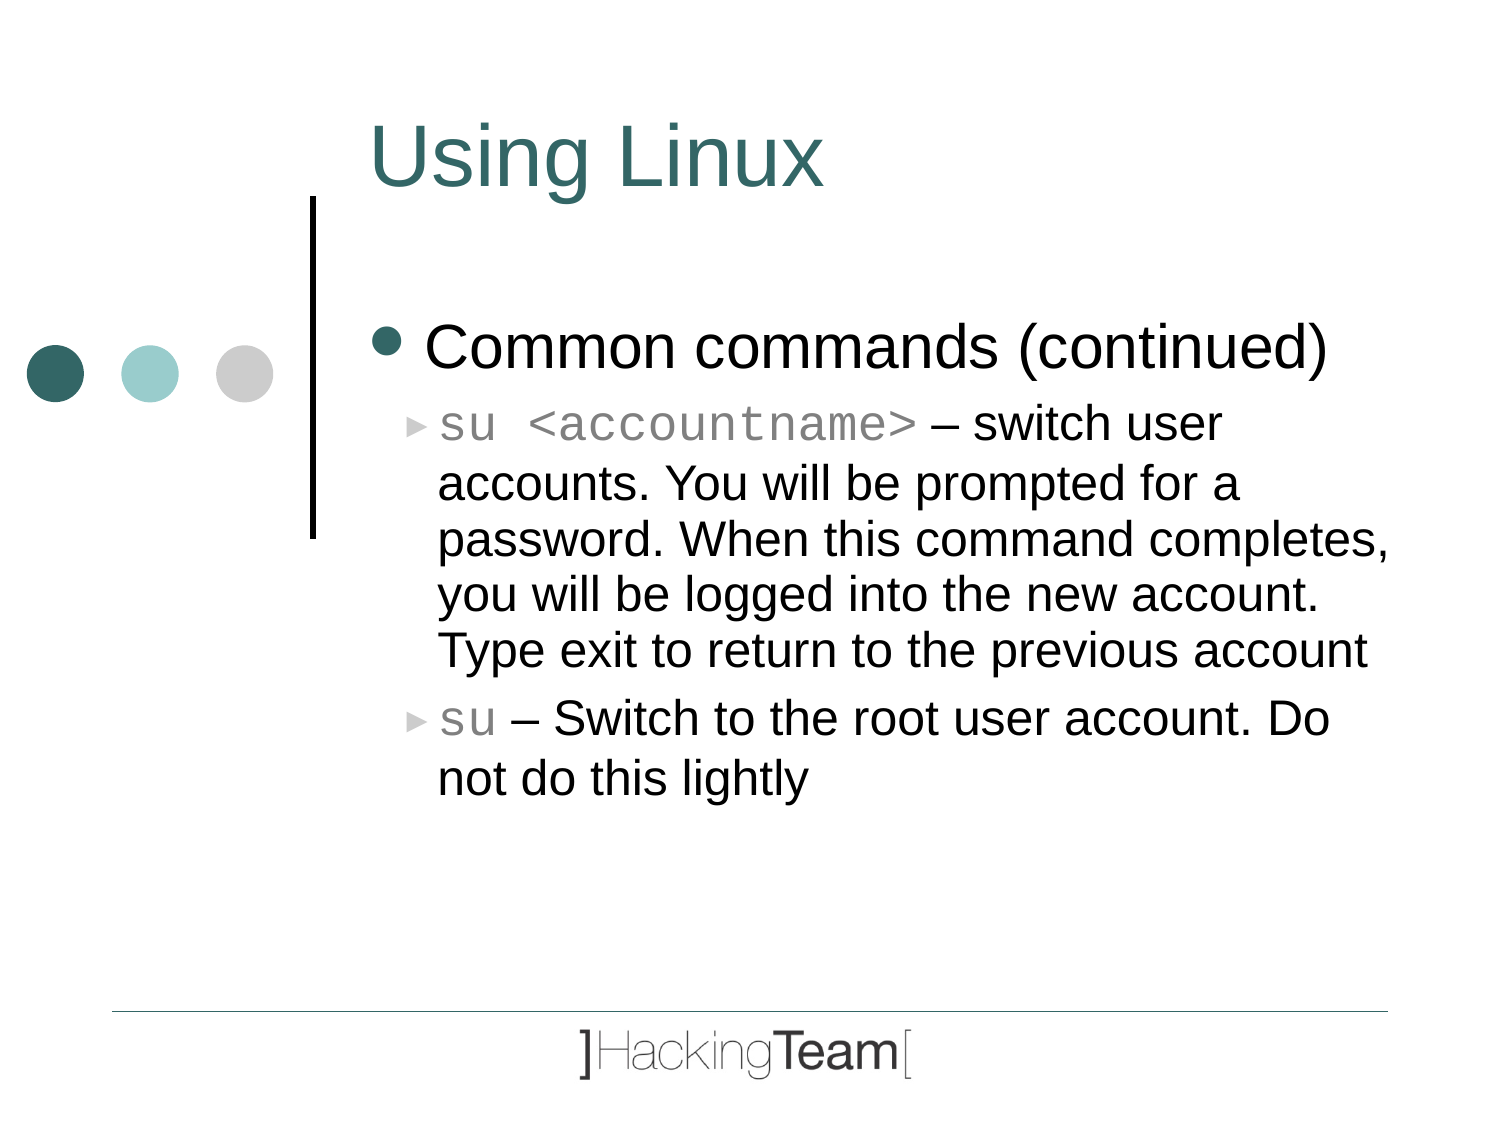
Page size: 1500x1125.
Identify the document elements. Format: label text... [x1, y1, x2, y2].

picture [574, 1041, 916, 1084]
list Common commands (continued) su <accountname> – switch user accounts. You will be prompted for a password. When this command completes, you will be logged into the new account. Type exit to return to the previous account su – Switch to the root user account. Do not do this lightly [249, 312, 1401, 1041]
title Using Linux [249, 38, 1401, 275]
